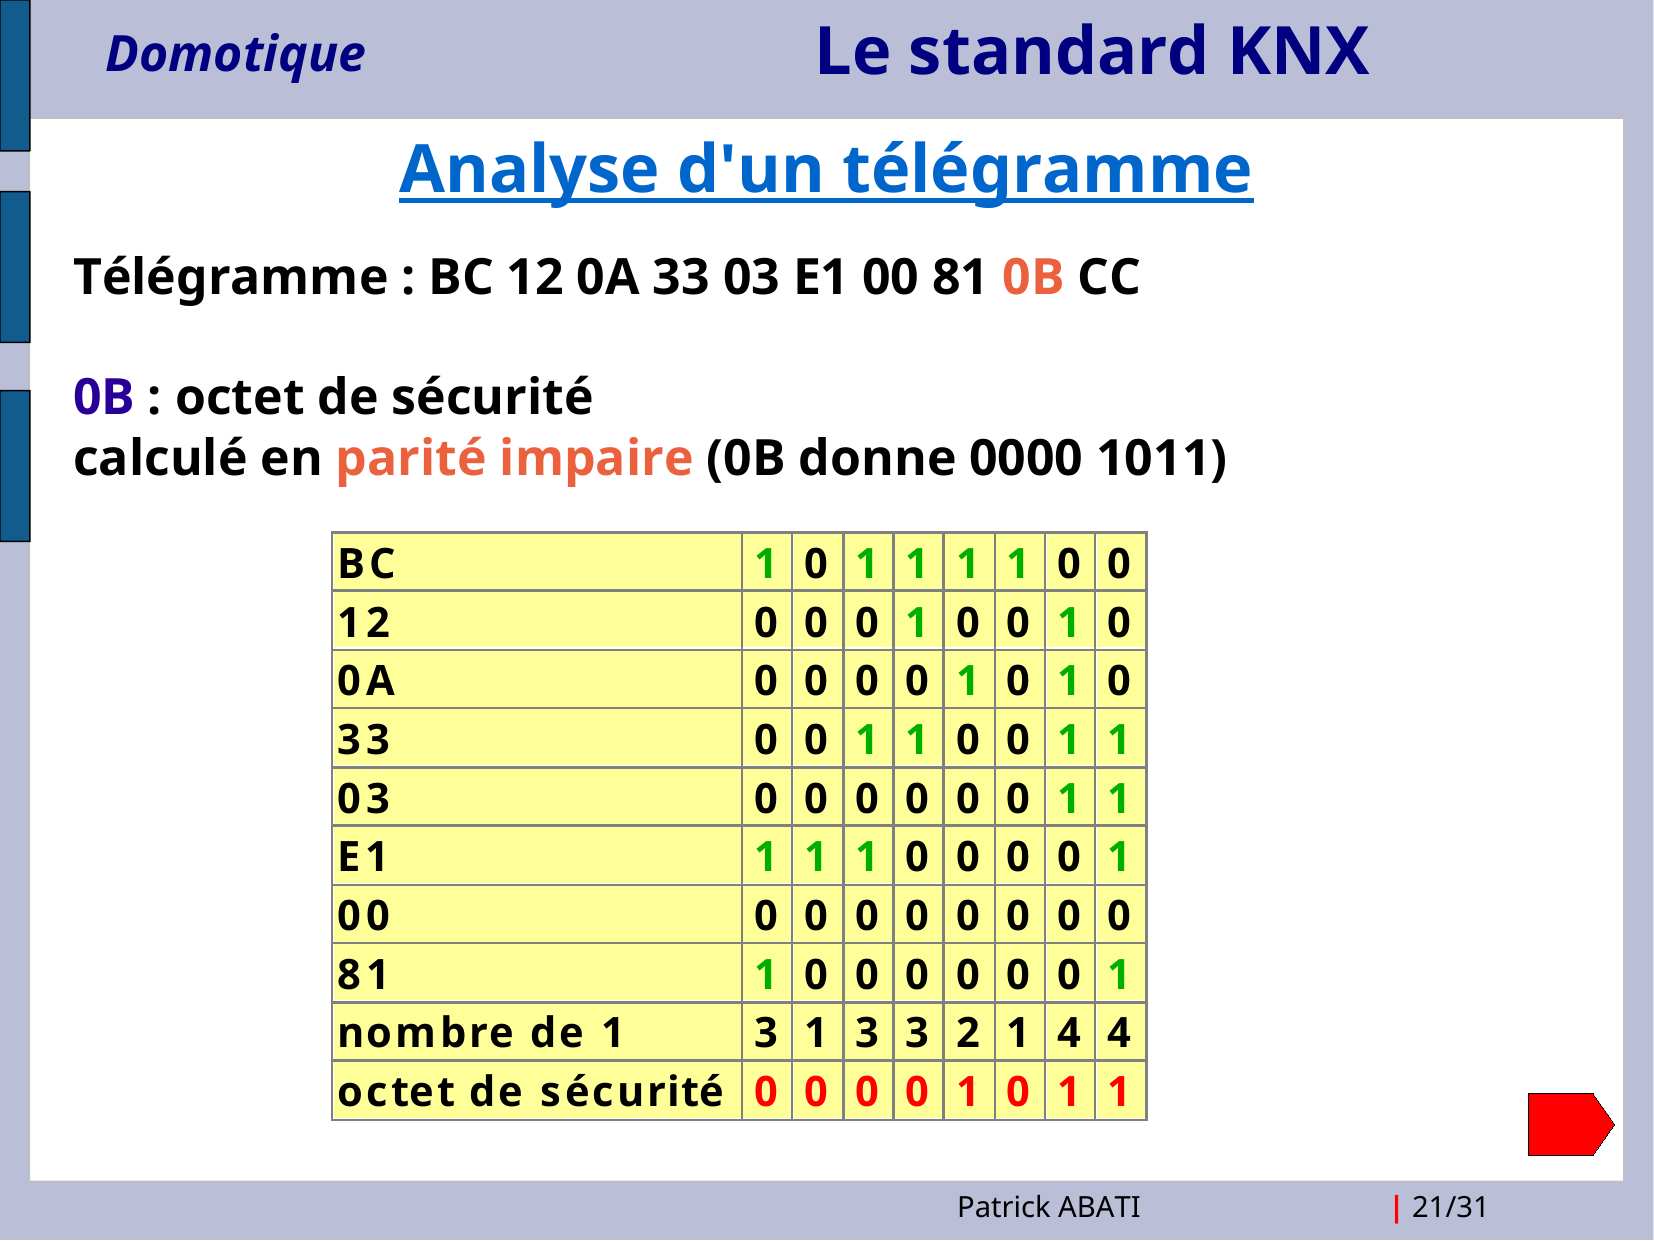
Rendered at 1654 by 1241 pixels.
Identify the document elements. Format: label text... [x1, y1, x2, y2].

text_box [1528, 1093, 1615, 1156]
text_box Analyse d'un télégramme [29, 118, 1624, 215]
chart [300, 531, 1211, 1162]
text_box Télégramme : BC 12 0A 33 03 E1 00 81 0B CC 0B : octet de sécurité calculé en parité impaire (0B donne 0000 1011) [58, 236, 1595, 493]
